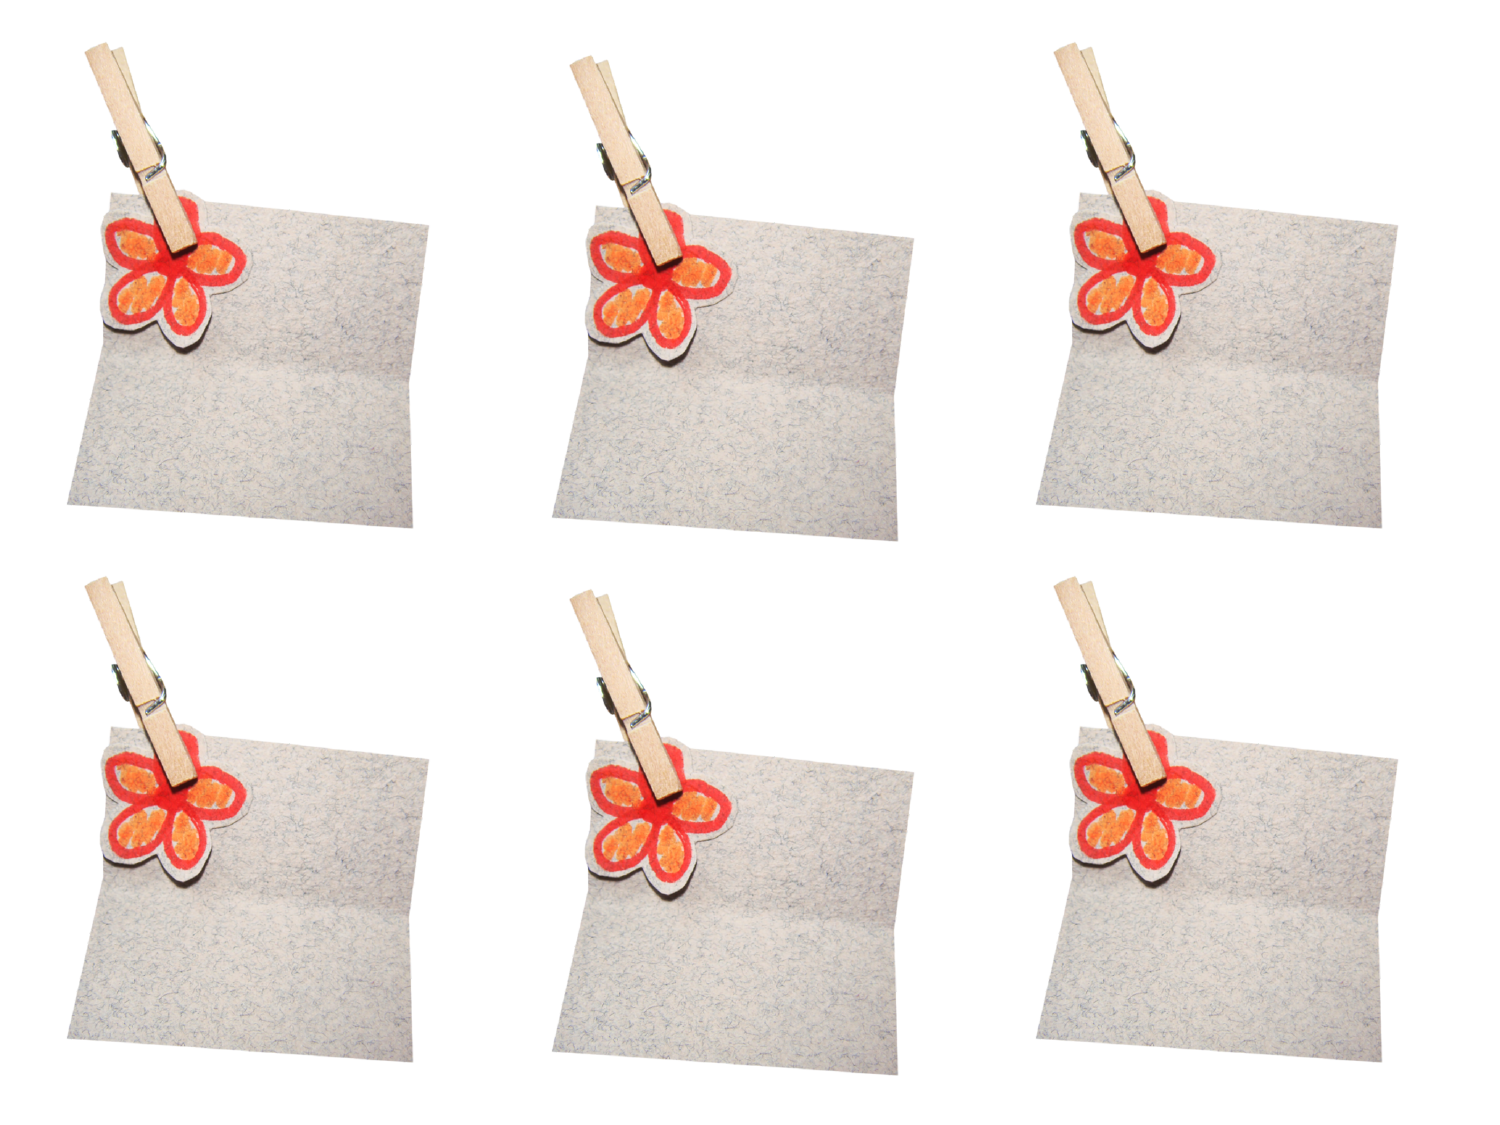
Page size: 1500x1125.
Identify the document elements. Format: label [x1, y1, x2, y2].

picture [32, 15, 467, 1097]
picture [1001, 15, 1436, 1097]
picture [517, 28, 952, 1110]
